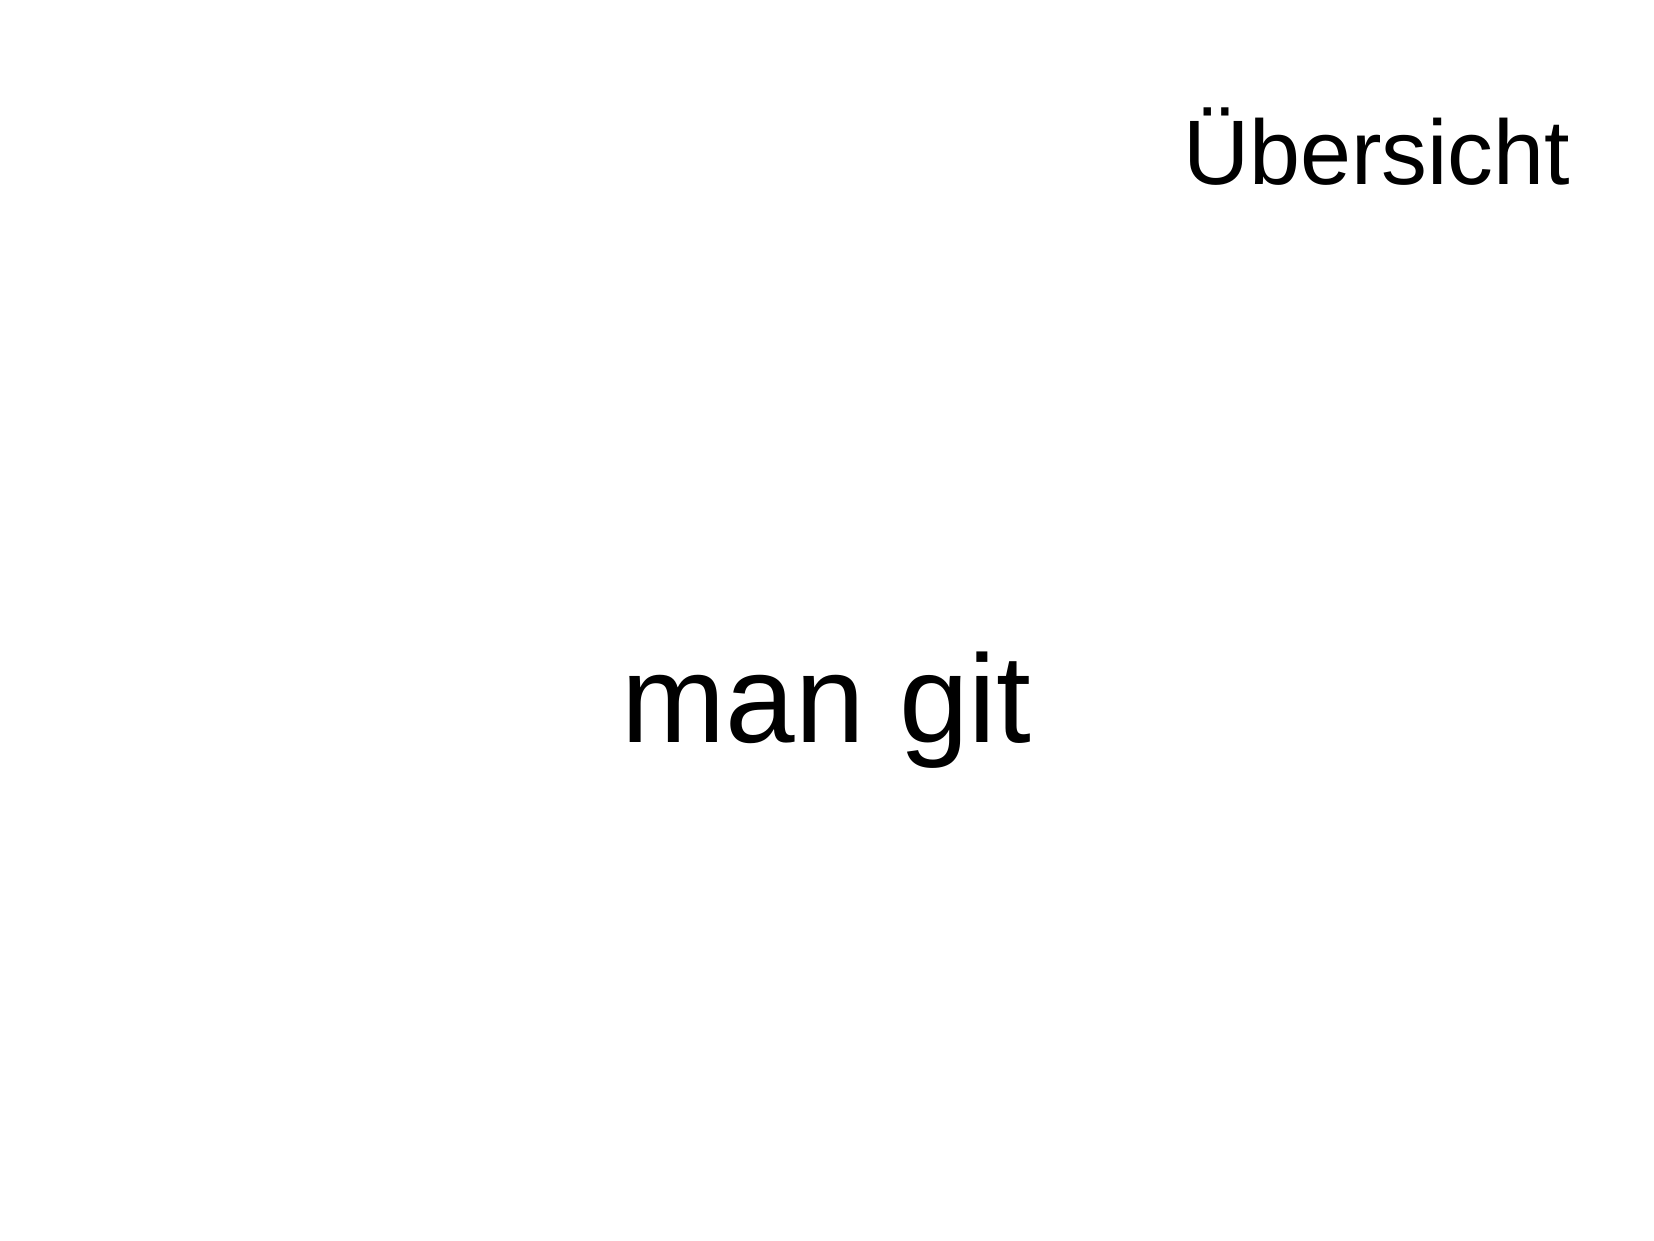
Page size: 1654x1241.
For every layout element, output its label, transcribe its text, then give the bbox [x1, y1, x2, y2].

title Übersicht [82, 49, 1571, 257]
subtitle man git [82, 290, 1571, 1109]
